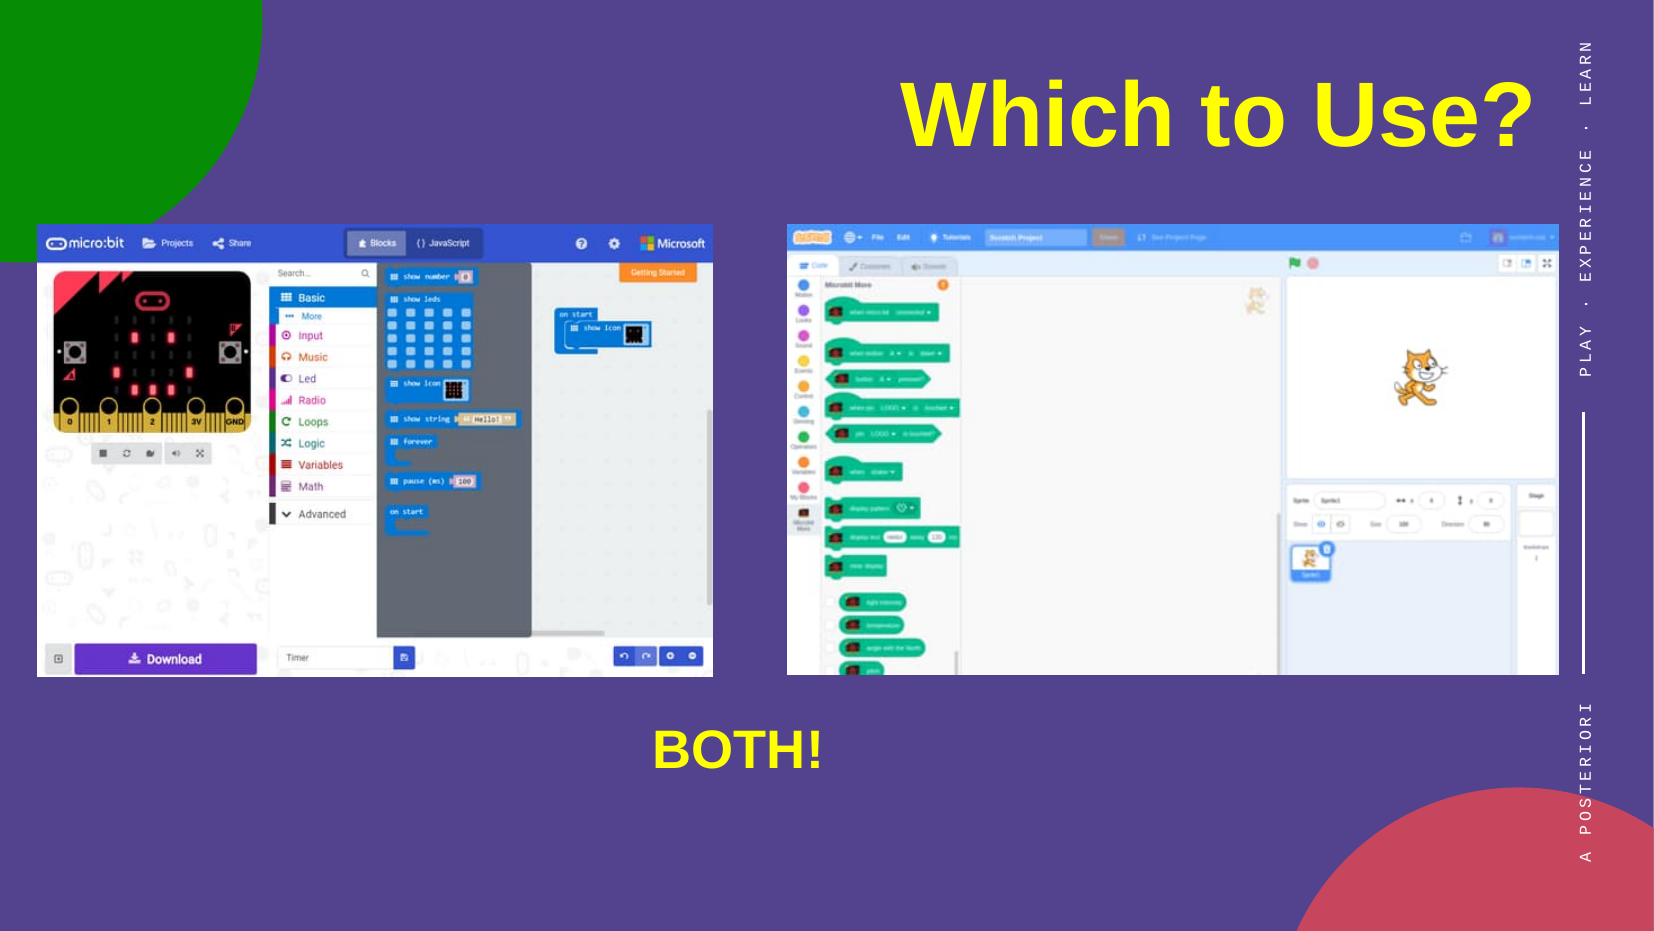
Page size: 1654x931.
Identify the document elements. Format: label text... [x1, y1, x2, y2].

text_box BOTH! [637, 712, 901, 788]
title Which to Use? [262, 37, 1538, 193]
picture [787, 224, 1559, 676]
picture [37, 224, 713, 677]
